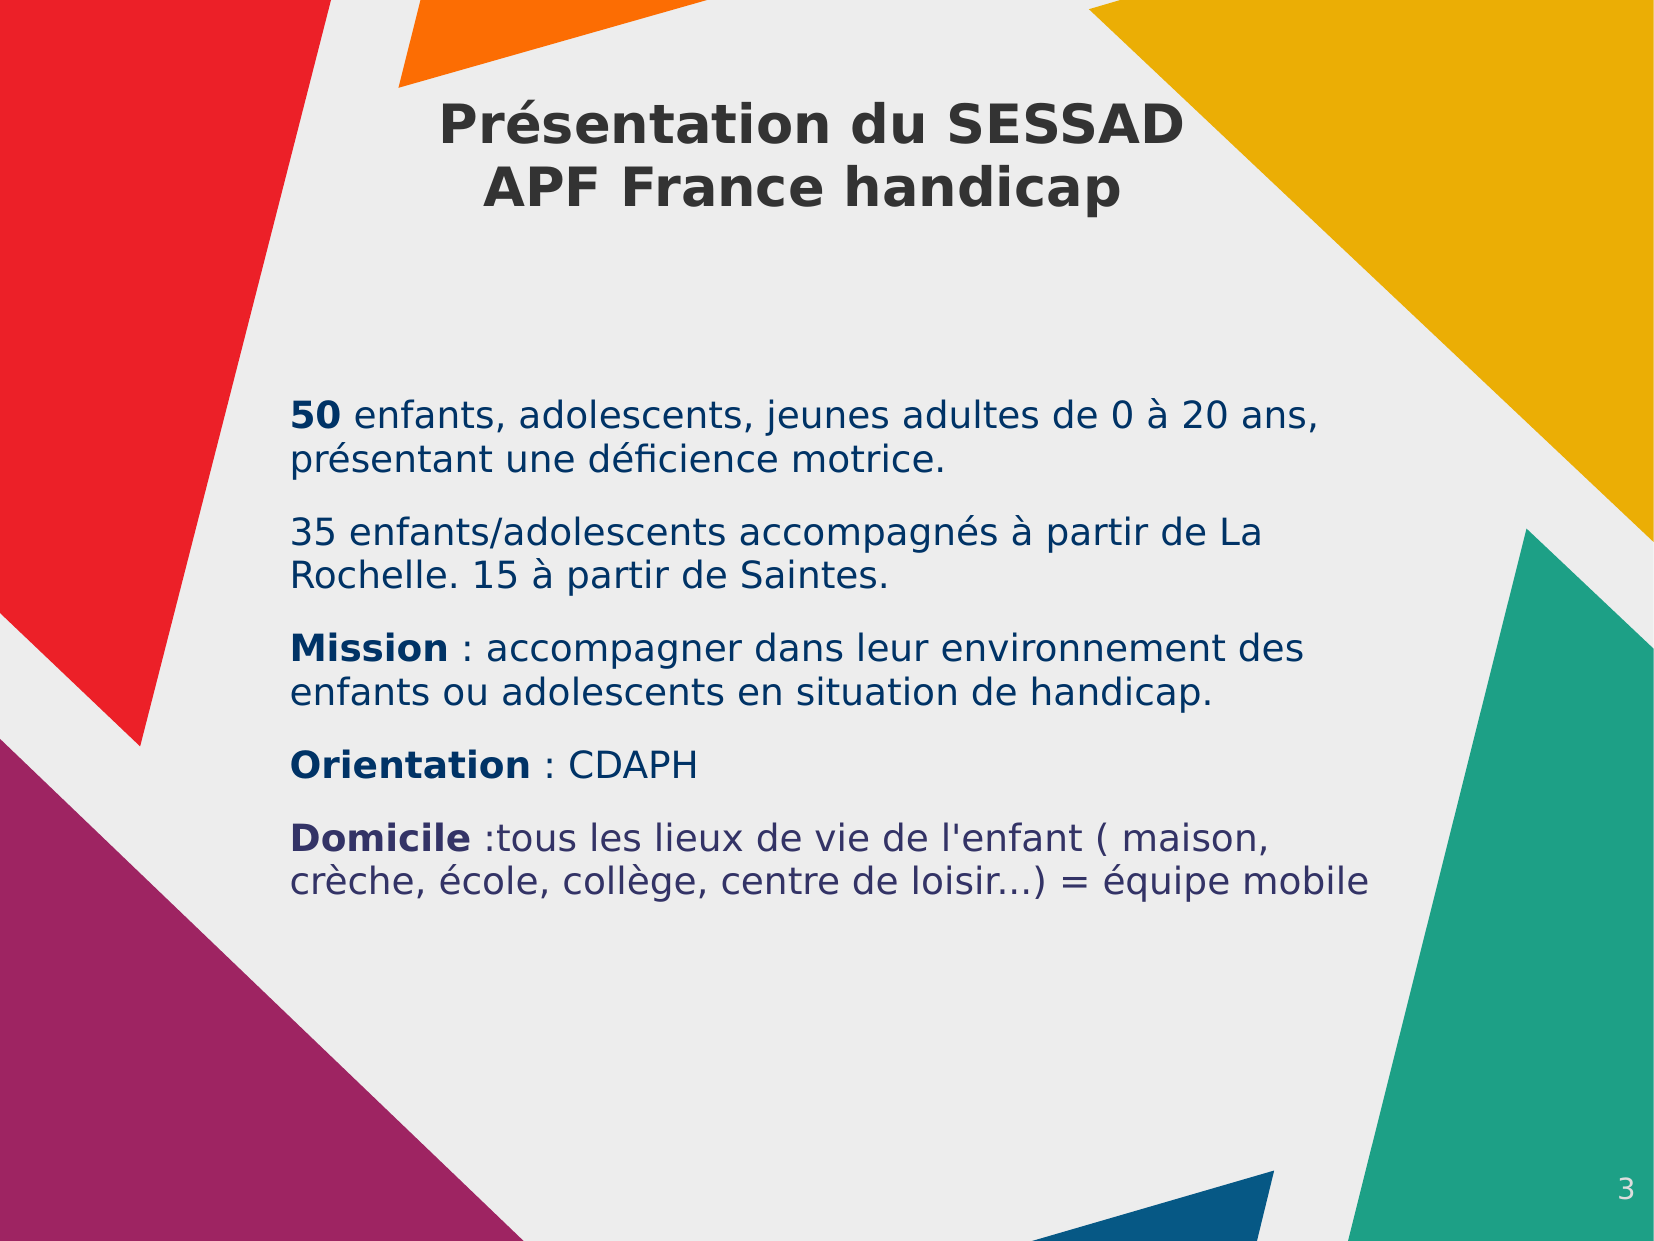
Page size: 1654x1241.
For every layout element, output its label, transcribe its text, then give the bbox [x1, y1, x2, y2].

title Présentation du SESSAD APF France handicap [271, 52, 1354, 260]
list 50 enfants, adolescents, jeunes adultes de 0 à 20 ans, présentant une déficience motrice. 35 enfants/adolescents accompagnés à partir de La Rochelle. 15 à partir de Saintes. Mission : accompagner dans leur environnement des enfants ou adolescents en situation de handicap. Orientation : CDAPH Domicile :tous les lieux de vie de l'enfant ( maison, crèche, école, collège, centre de loisir...) = équipe mobile [289, 393, 1372, 1193]
